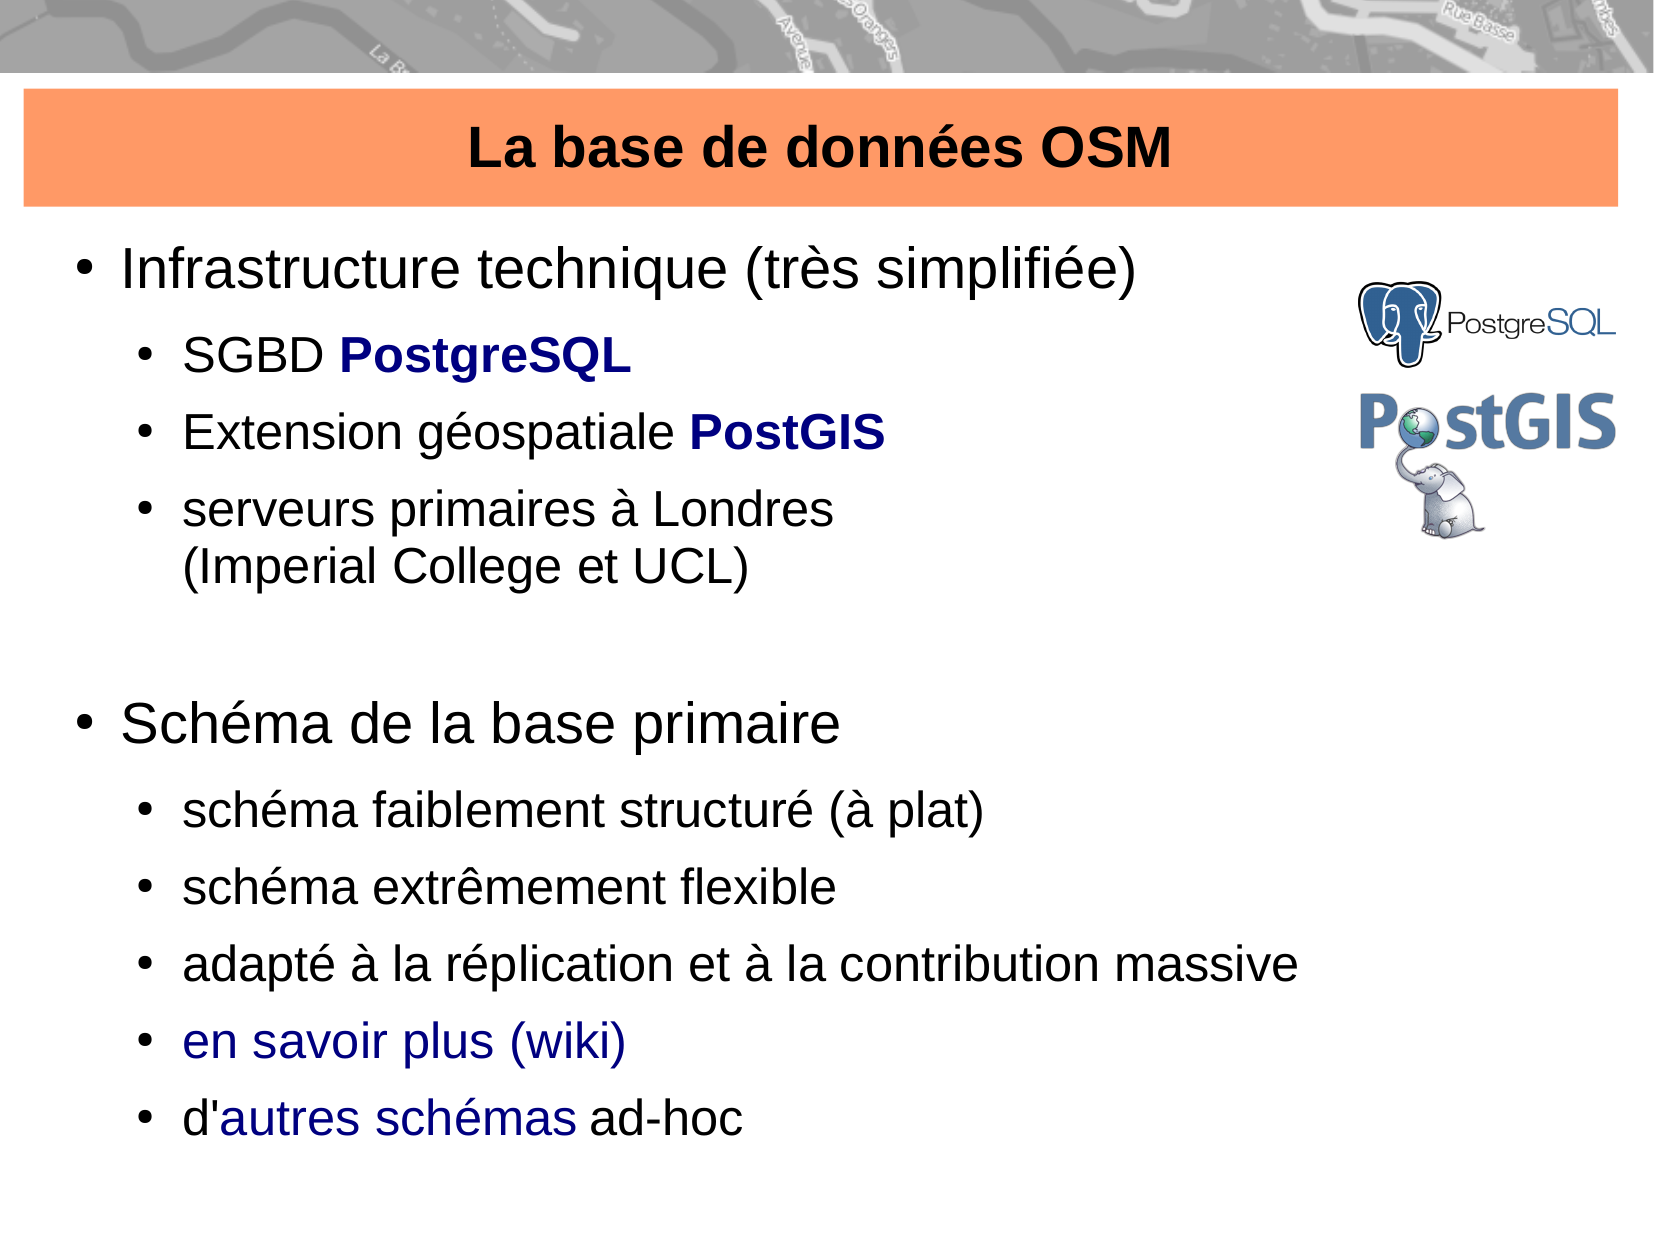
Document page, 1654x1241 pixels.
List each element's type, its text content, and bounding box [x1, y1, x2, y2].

table_header [1240, 12, 1653, 77]
picture [1548, 389, 1618, 544]
text_box La base de données OSM [23, 88, 1619, 207]
table_header [826, 12, 1240, 77]
table_header [413, 12, 826, 77]
picture [1548, 265, 1616, 384]
list Infrastructure technique (très simplifiée) SGBD PostgreSQL Extension géospatiale PostGIS serveurs primaires à Londres (Imperial College et UCL) Schéma de la base primaire schéma faiblement structuré (à plat) schéma extrêmement flexible adapté à la réplication et à la contribution massive en savoir plus (wiki) d'autres schémas ad-hoc [59, 236, 1548, 1157]
table_header [0, 12, 413, 77]
picture [0, 0, 1654, 73]
